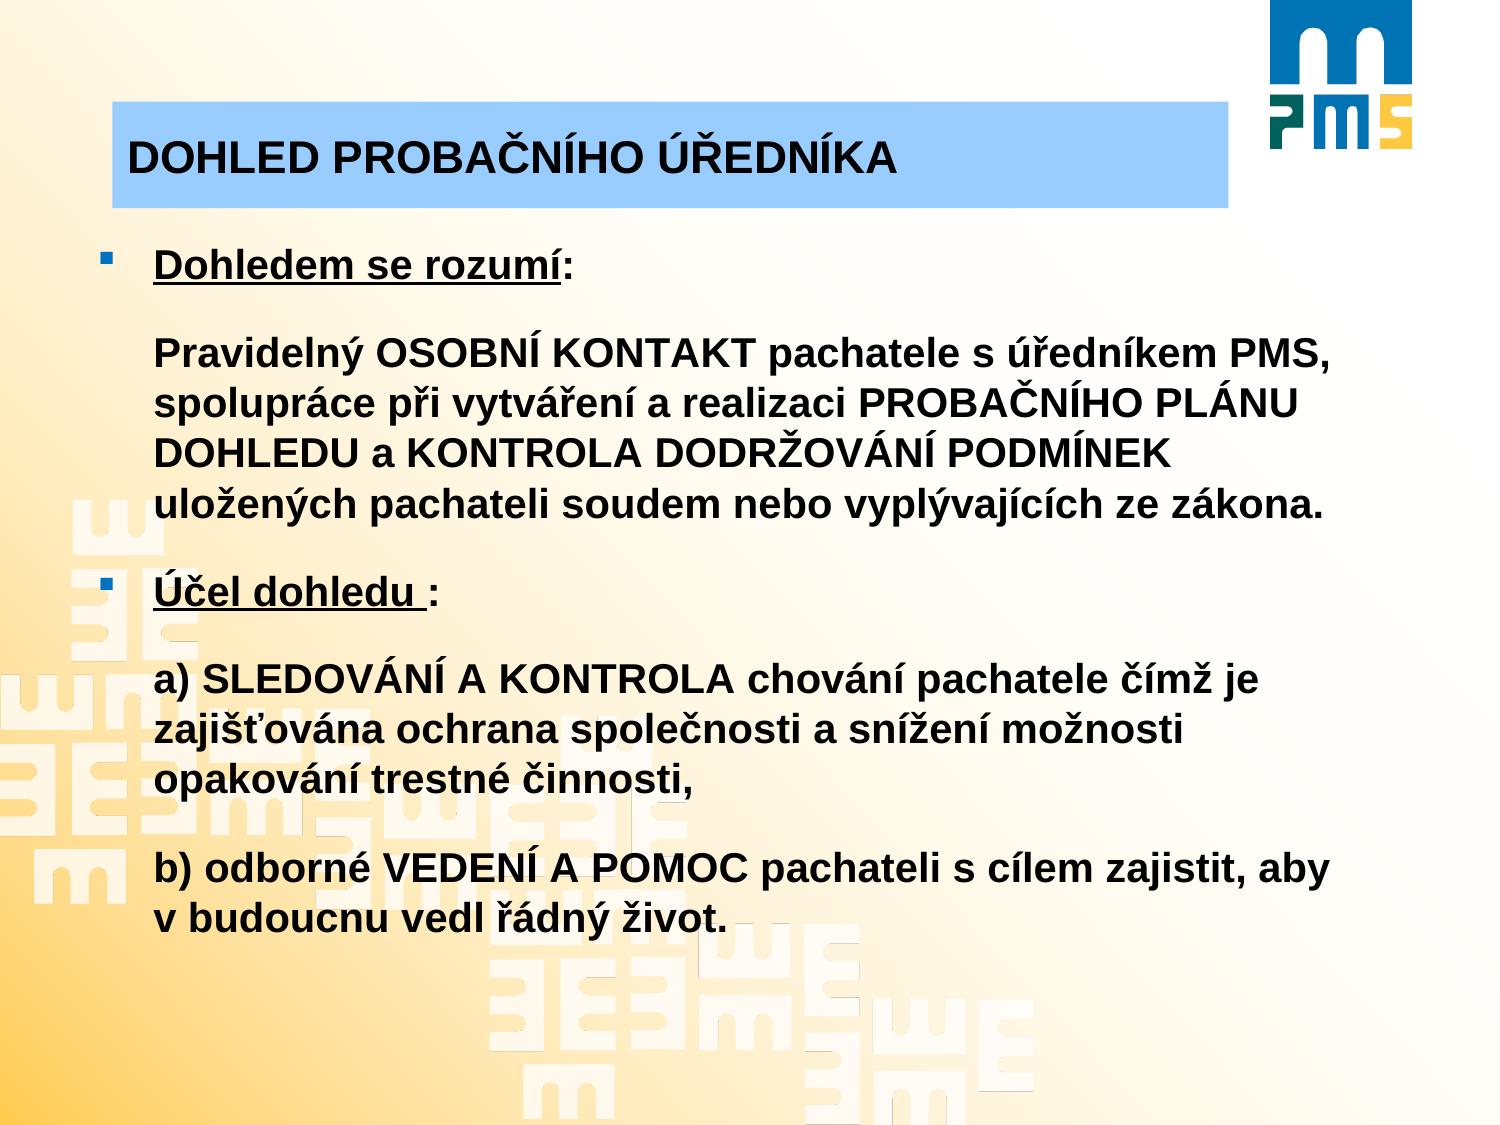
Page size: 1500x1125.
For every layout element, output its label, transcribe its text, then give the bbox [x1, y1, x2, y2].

text_box Dohledem se rozumí: Pravidelný OSOBNÍ KONTAKT pachatele s úředníkem PMS, spolupráce při vytváření a realizaci PROBAČNÍHO PLÁNU DOHLEDU a KONTROLA DODRŽOVÁNÍ PODMÍNEK uložených pachateli soudem nebo vyplývajících ze zákona. Účel dohledu : a) SLEDOVÁNÍ A KONTROLA chování pachatele čímž je zajišťována ochrana společnosti a snížení možnosti opakování trestné činnosti, b) odborné VEDENÍ A POMOC pachateli s cílem zajistit, aby v budoucnu vedl řádný život. [82, 230, 1359, 1082]
picture [0, 0, 1500, 1125]
title DOHLED PROBAČNÍHO ÚŘEDNÍKA [112, 101, 1229, 209]
